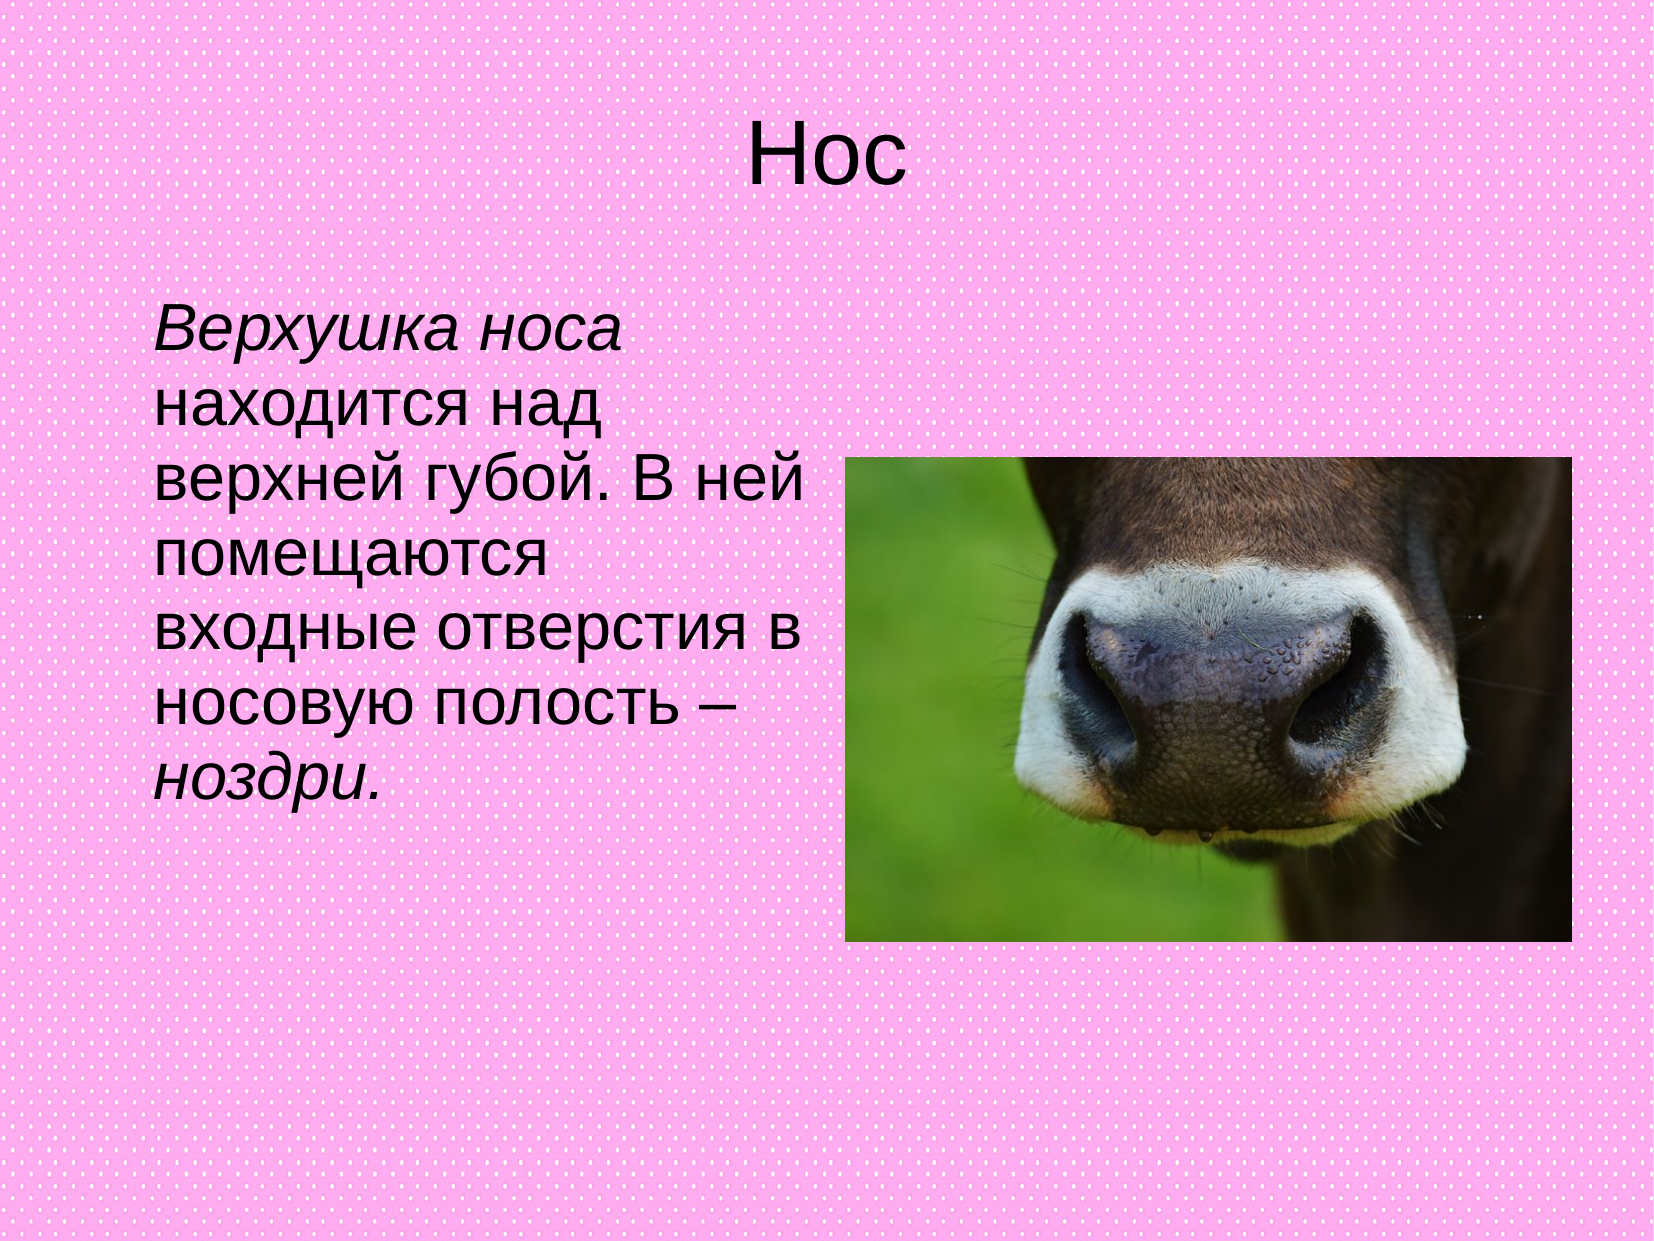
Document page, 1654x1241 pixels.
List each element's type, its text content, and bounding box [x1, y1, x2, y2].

picture [0, 0, 1654, 1241]
list Верхушка носа находится над верхней губой. В ней помещаются входные отверстия в носовую полость – ноздри. [82, 290, 809, 1109]
title Нос [82, 49, 1571, 257]
